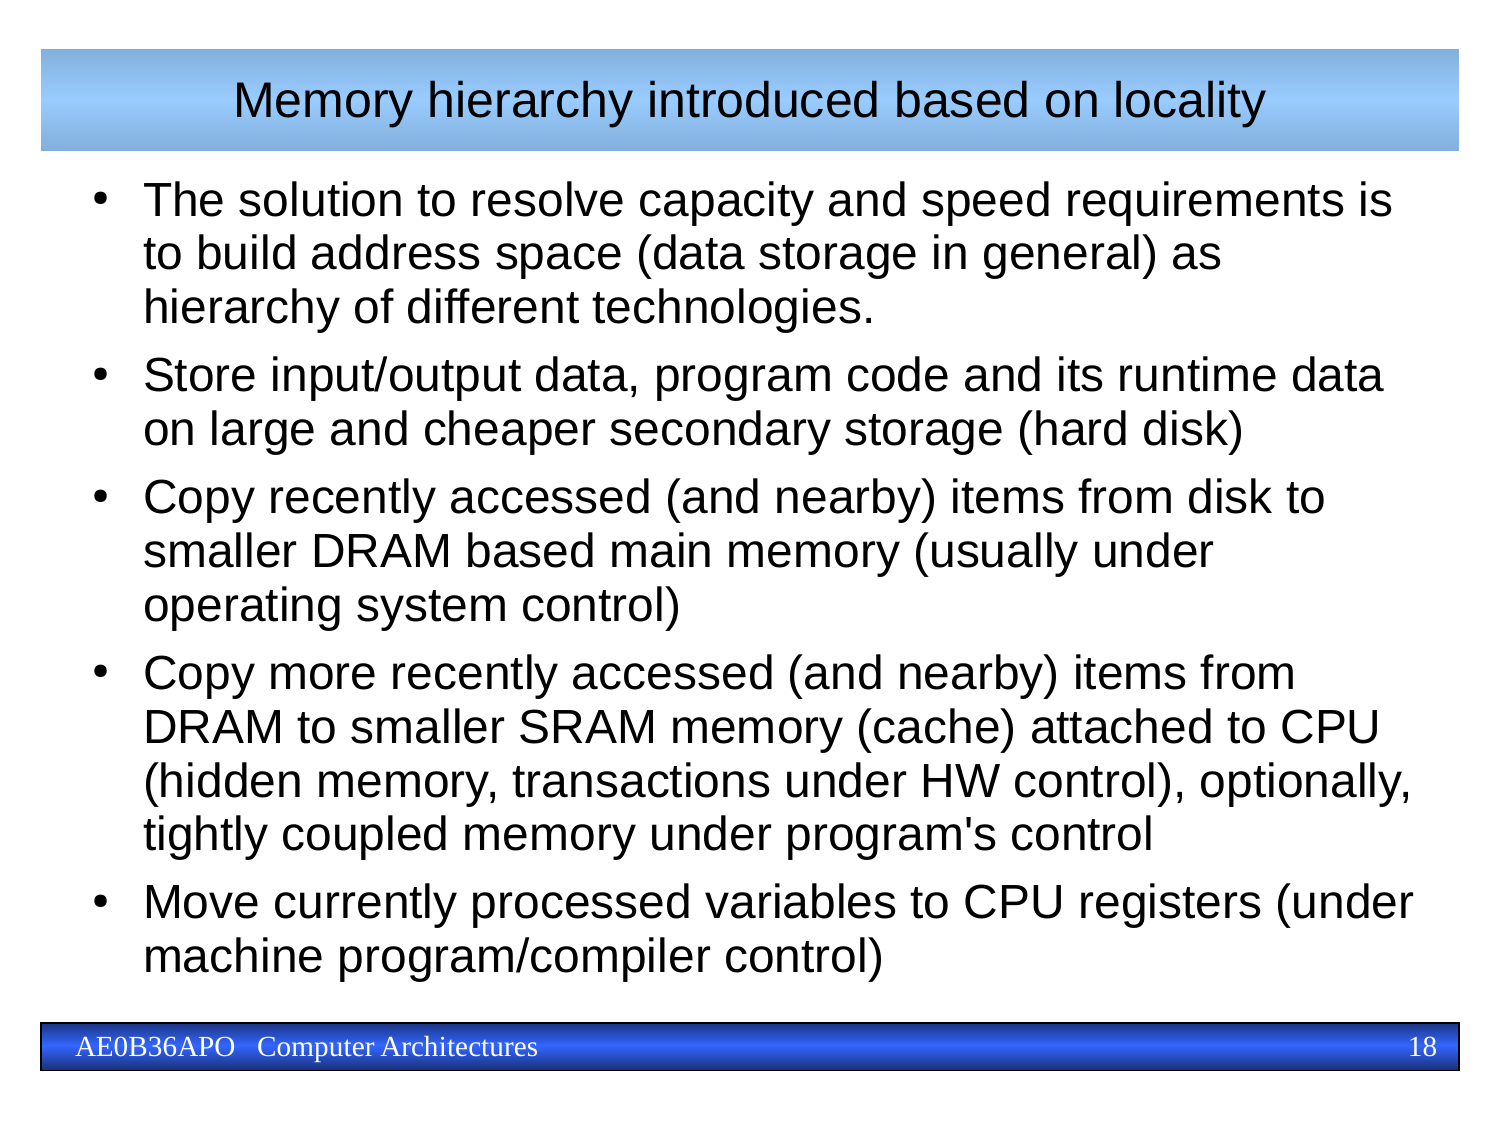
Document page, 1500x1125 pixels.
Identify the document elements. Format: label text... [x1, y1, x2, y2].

list The solution to resolve capacity and speed requirements is to build address space (data storage in general) as hierarchy of different technologies. Store input/output data, program code and its runtime data on large and cheaper secondary storage (hard disk) Copy recently accessed (and nearby) items from disk to smaller DRAM based main memory (usually under operating system control) Copy more recently accessed (and nearby) items from DRAM to smaller SRAM memory (cache) attached to CPU (hidden memory, transactions under HW control), optionally, tightly coupled memory under program's control Move currently processed variables to CPU registers (under machine program/compiler control) [75, 172, 1426, 1000]
title Memory hierarchy introduced based on locality [41, 49, 1459, 151]
